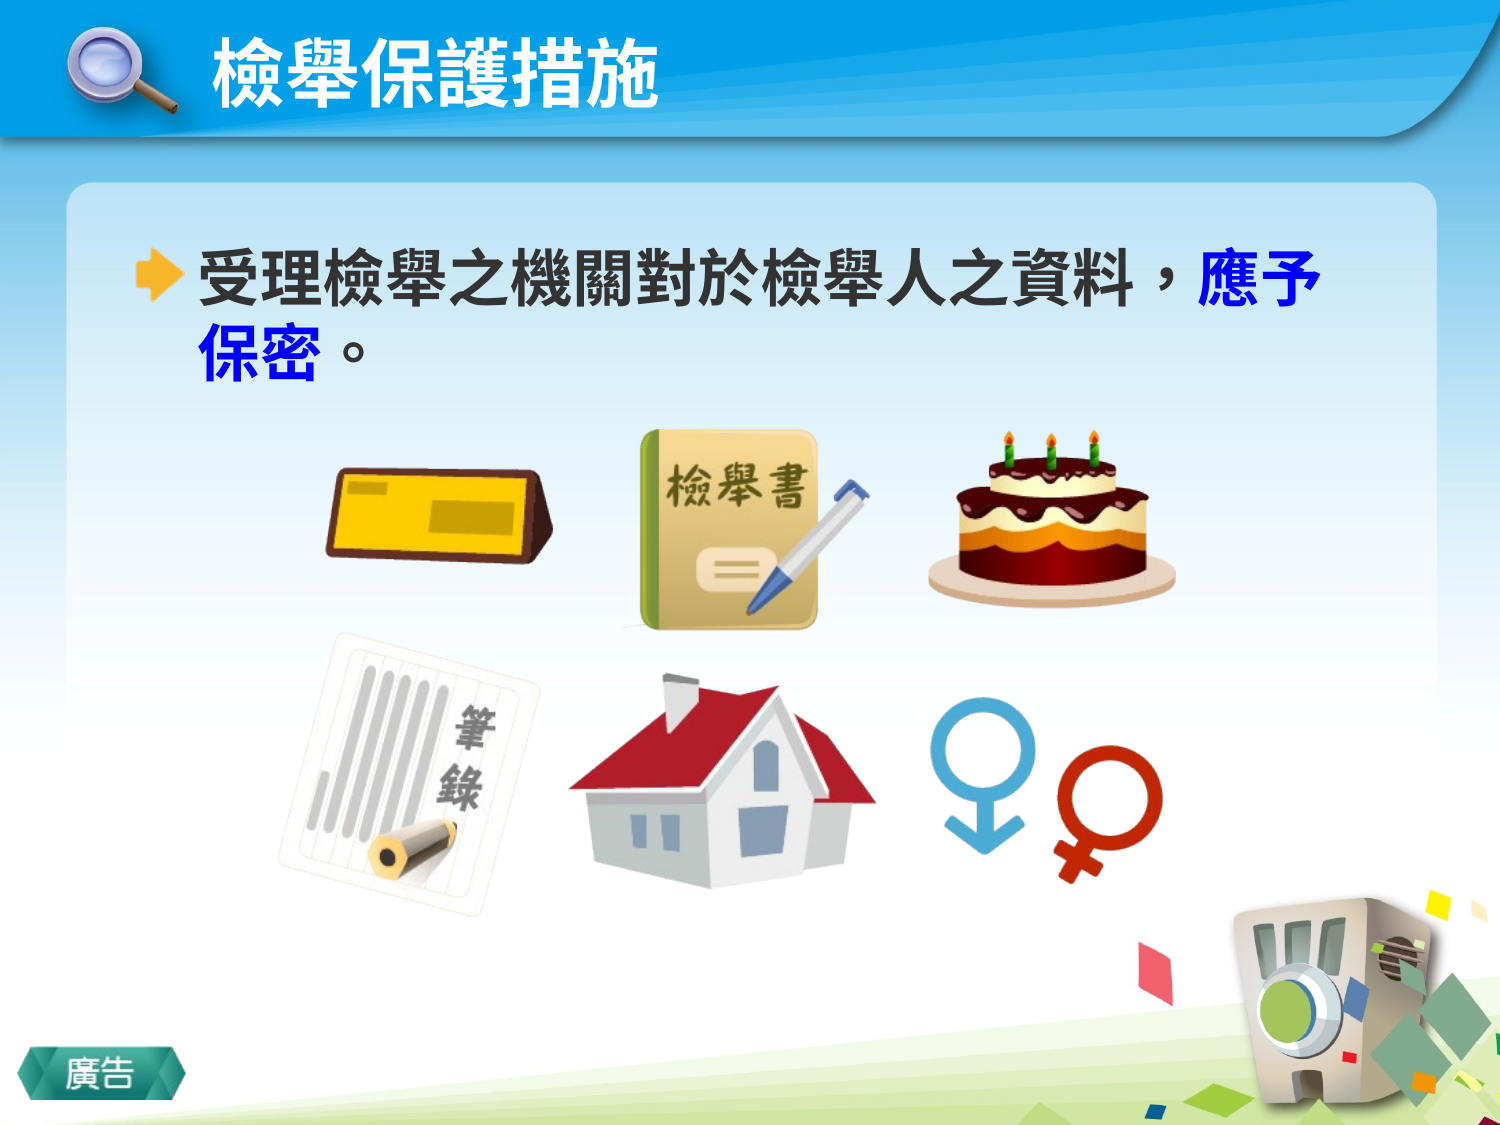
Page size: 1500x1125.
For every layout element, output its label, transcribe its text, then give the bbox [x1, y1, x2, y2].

text_box 檢舉保護措施 [195, 18, 680, 125]
picture [0, 0, 1500, 1125]
text_box 受理檢舉之機關對於檢舉人之資料，應予保密。 [183, 231, 1365, 397]
picture [67, 27, 179, 114]
